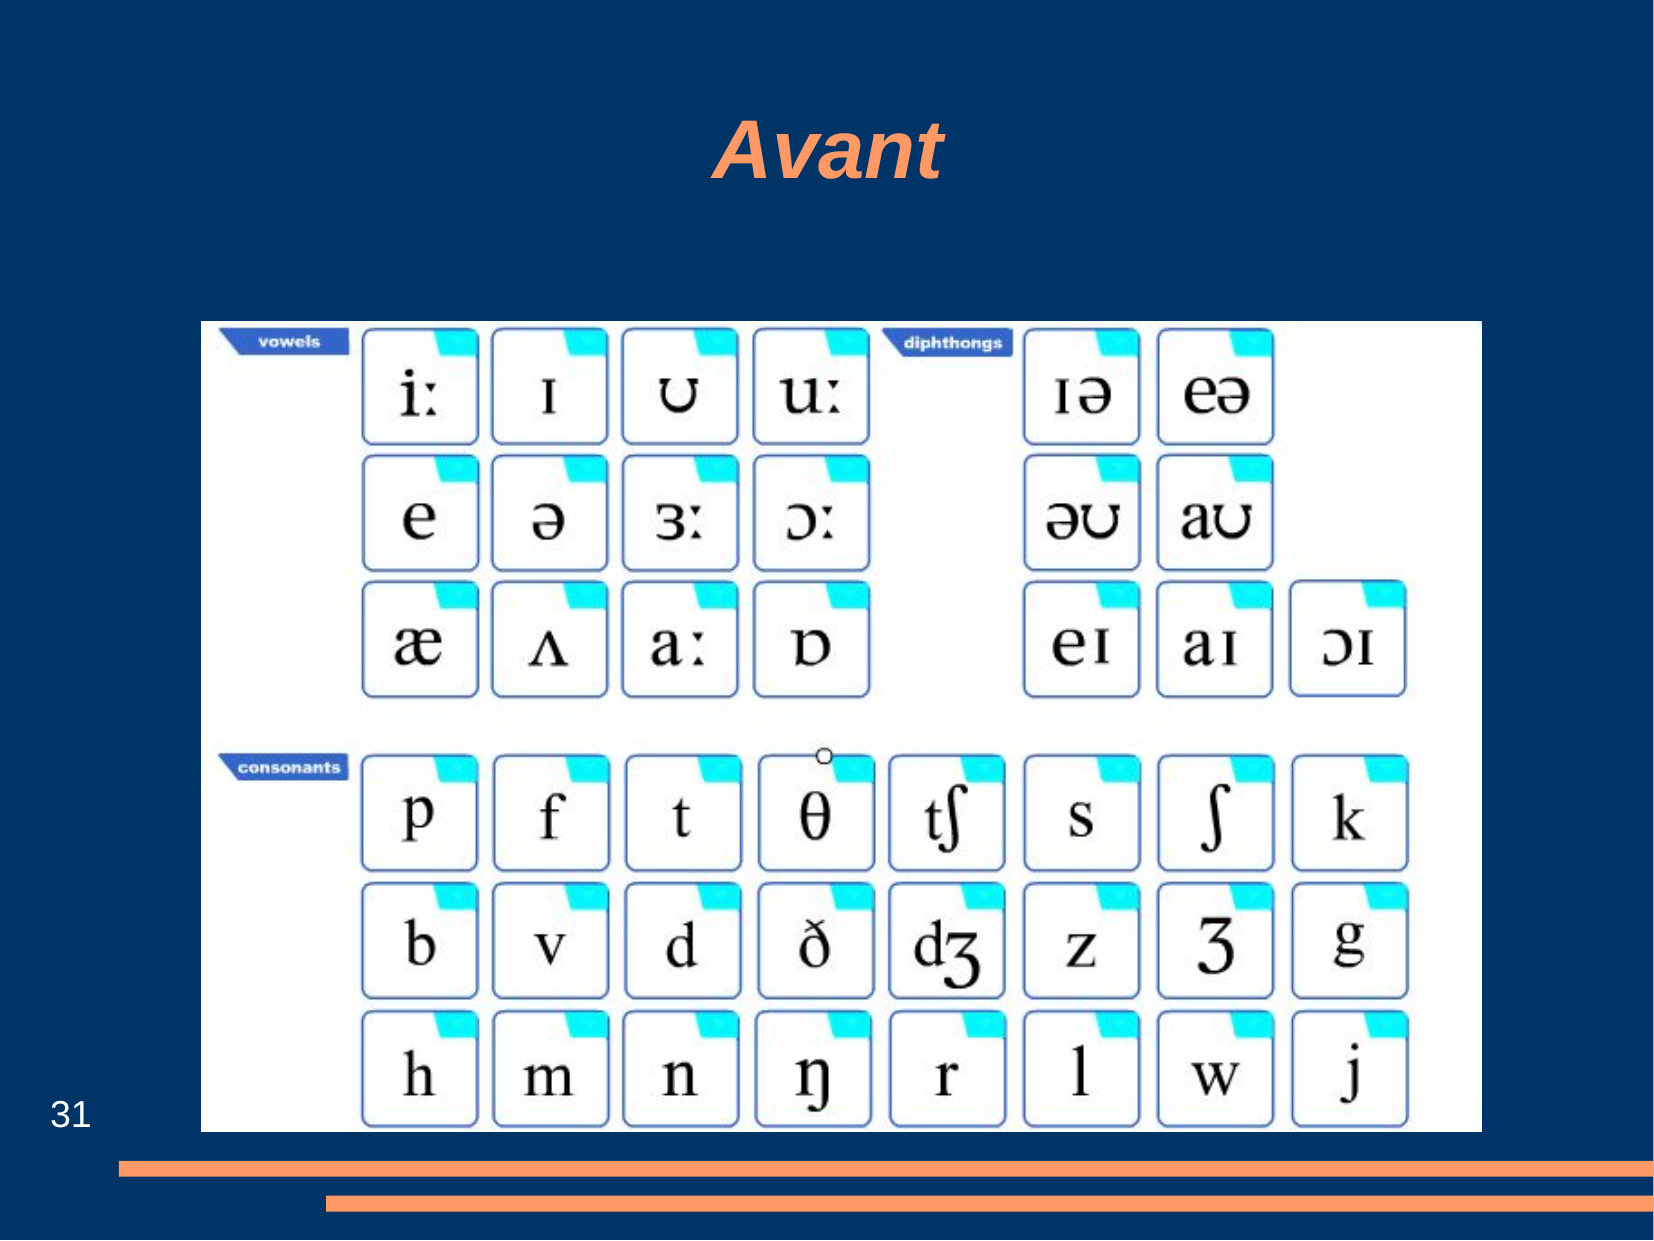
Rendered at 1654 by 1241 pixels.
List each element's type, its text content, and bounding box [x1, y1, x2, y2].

picture [201, 321, 1482, 1132]
title Avant [121, 46, 1534, 254]
